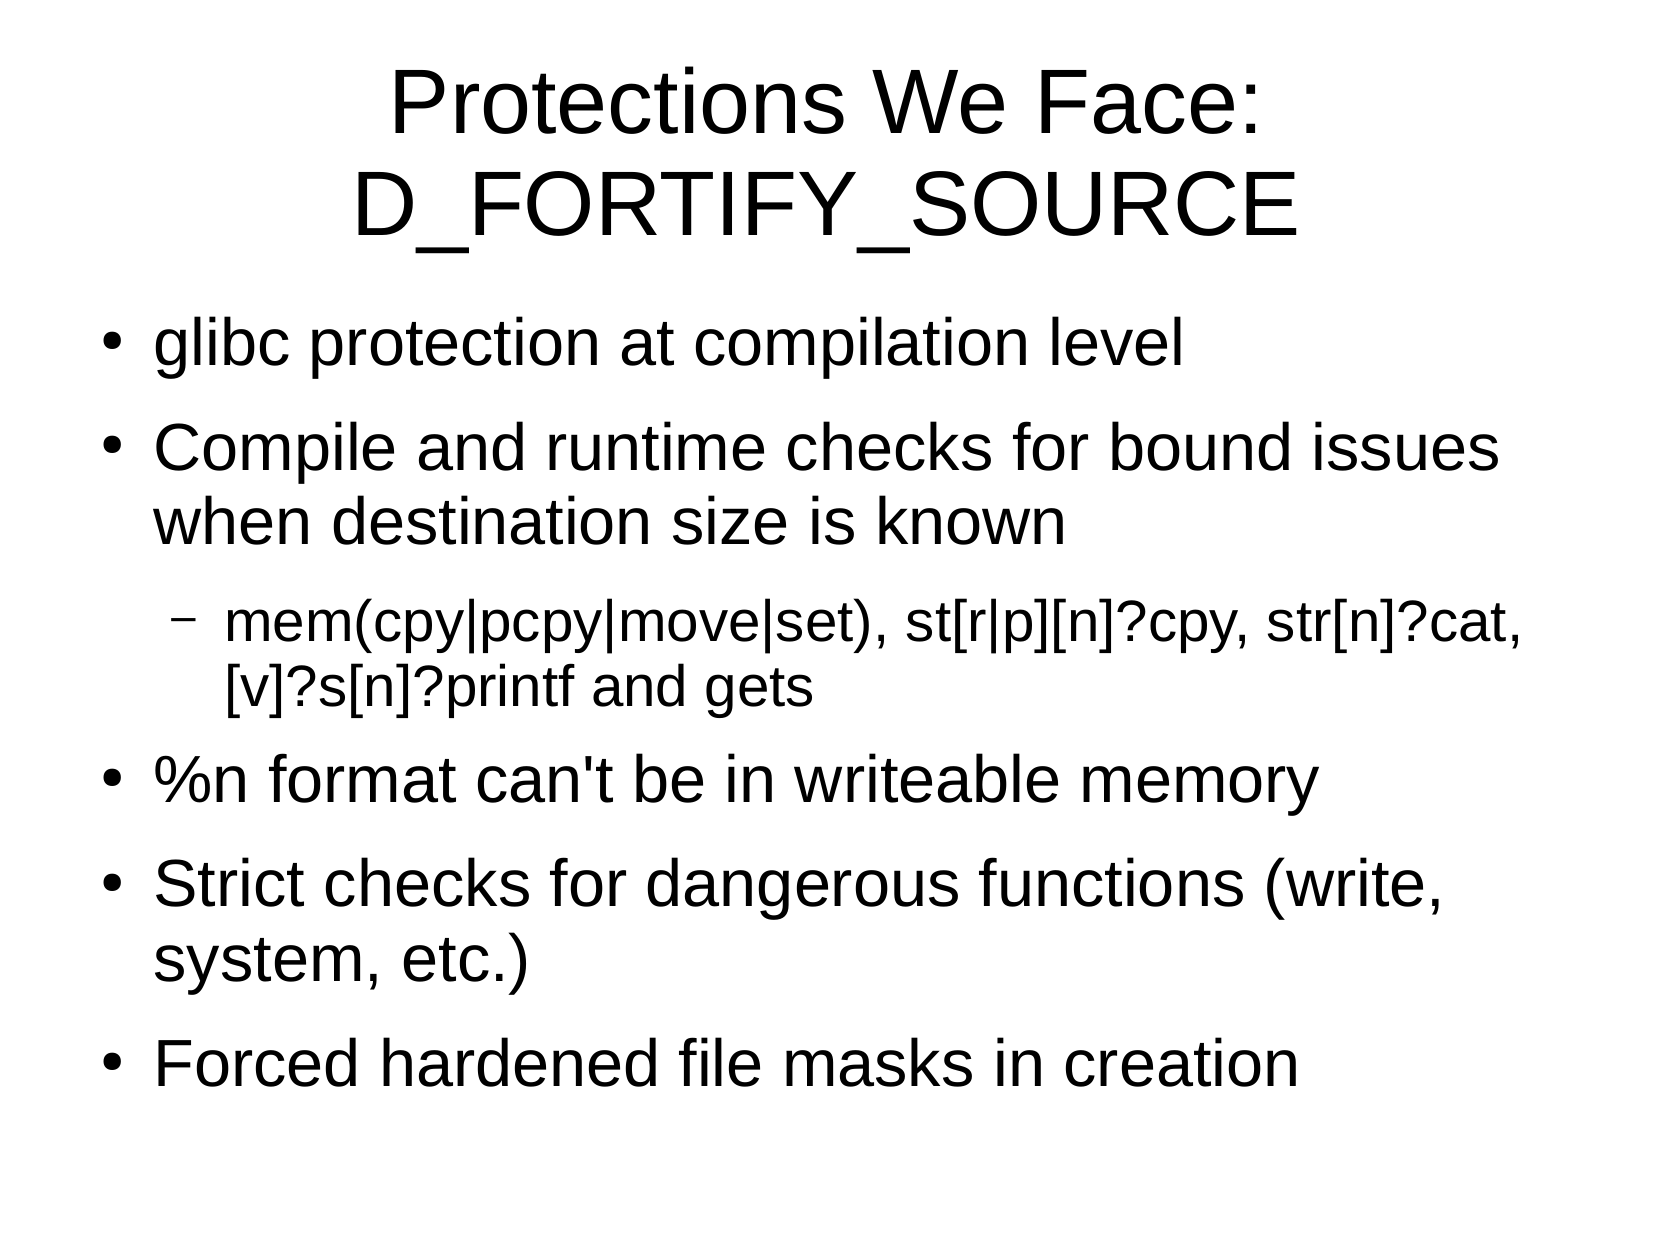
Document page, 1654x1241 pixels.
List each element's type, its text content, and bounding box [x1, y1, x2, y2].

title Protections We Face: D_FORTIFY_SOURCE [82, 49, 1571, 257]
list glibc protection at compilation level Compile and runtime checks for bound issues when destination size is known mem(cpy|pcpy|move|set), st[r|p][n]?cpy, str[n]?cat, [v]?s[n]?printf and gets %n format can't be in writeable memory Strict checks for dangerous functions (write, system, etc.) Forced hardened file masks in creation [82, 305, 1538, 1171]
